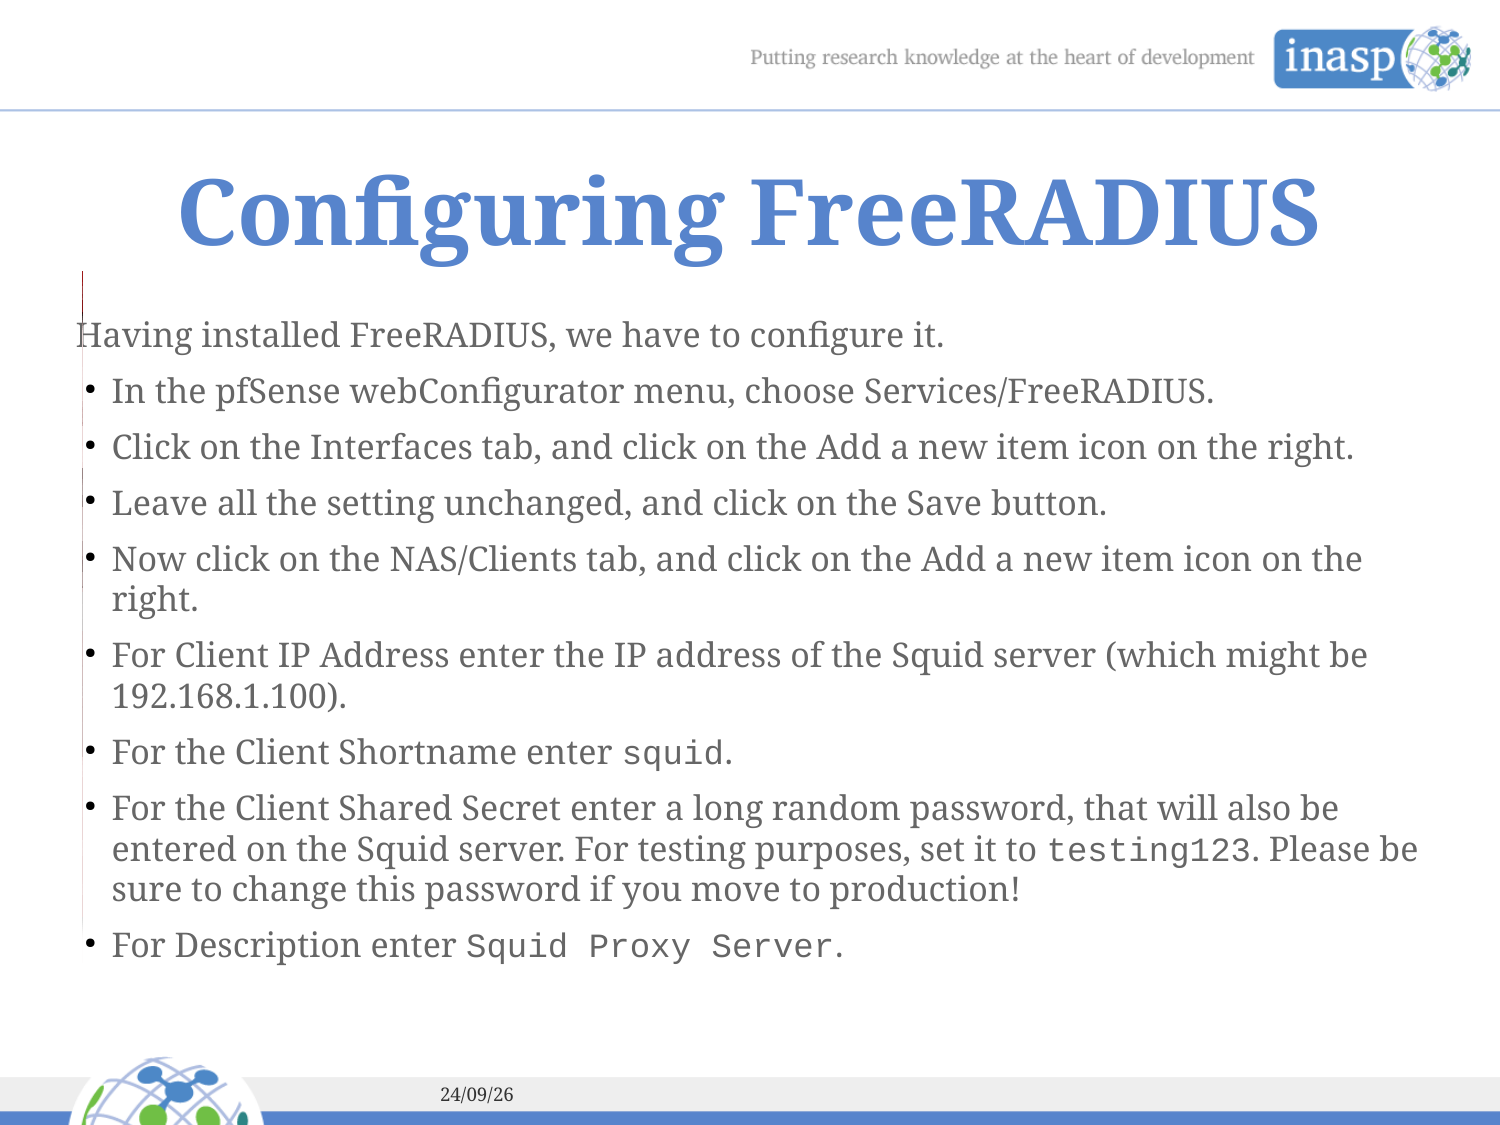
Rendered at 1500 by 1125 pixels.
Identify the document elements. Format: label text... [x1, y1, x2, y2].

list Having installed FreeRADIUS, we have to configure it. In the pfSense webConfigurator menu, choose Services/FreeRADIUS. Click on the Interfaces tab, and click on the Add a new item icon on the right. Leave all the setting unchanged, and click on the Save button. Now click on the NAS/Clients tab, and click on the Add a new item icon on the right. For Client IP Address enter the IP address of the Squid server (which might be 192.168.1.100). For the Client Shortname enter squid. For the Client Shared Secret enter a long random password, that will also be entered on the Squid server. For testing purposes, set it to testing123. Please be sure to change this password if you move to production! For Description enter Squid Proxy Server. [75, 313, 1426, 967]
picture [0, 0, 1500, 1125]
title Configuring FreeRADIUS [75, 129, 1426, 313]
